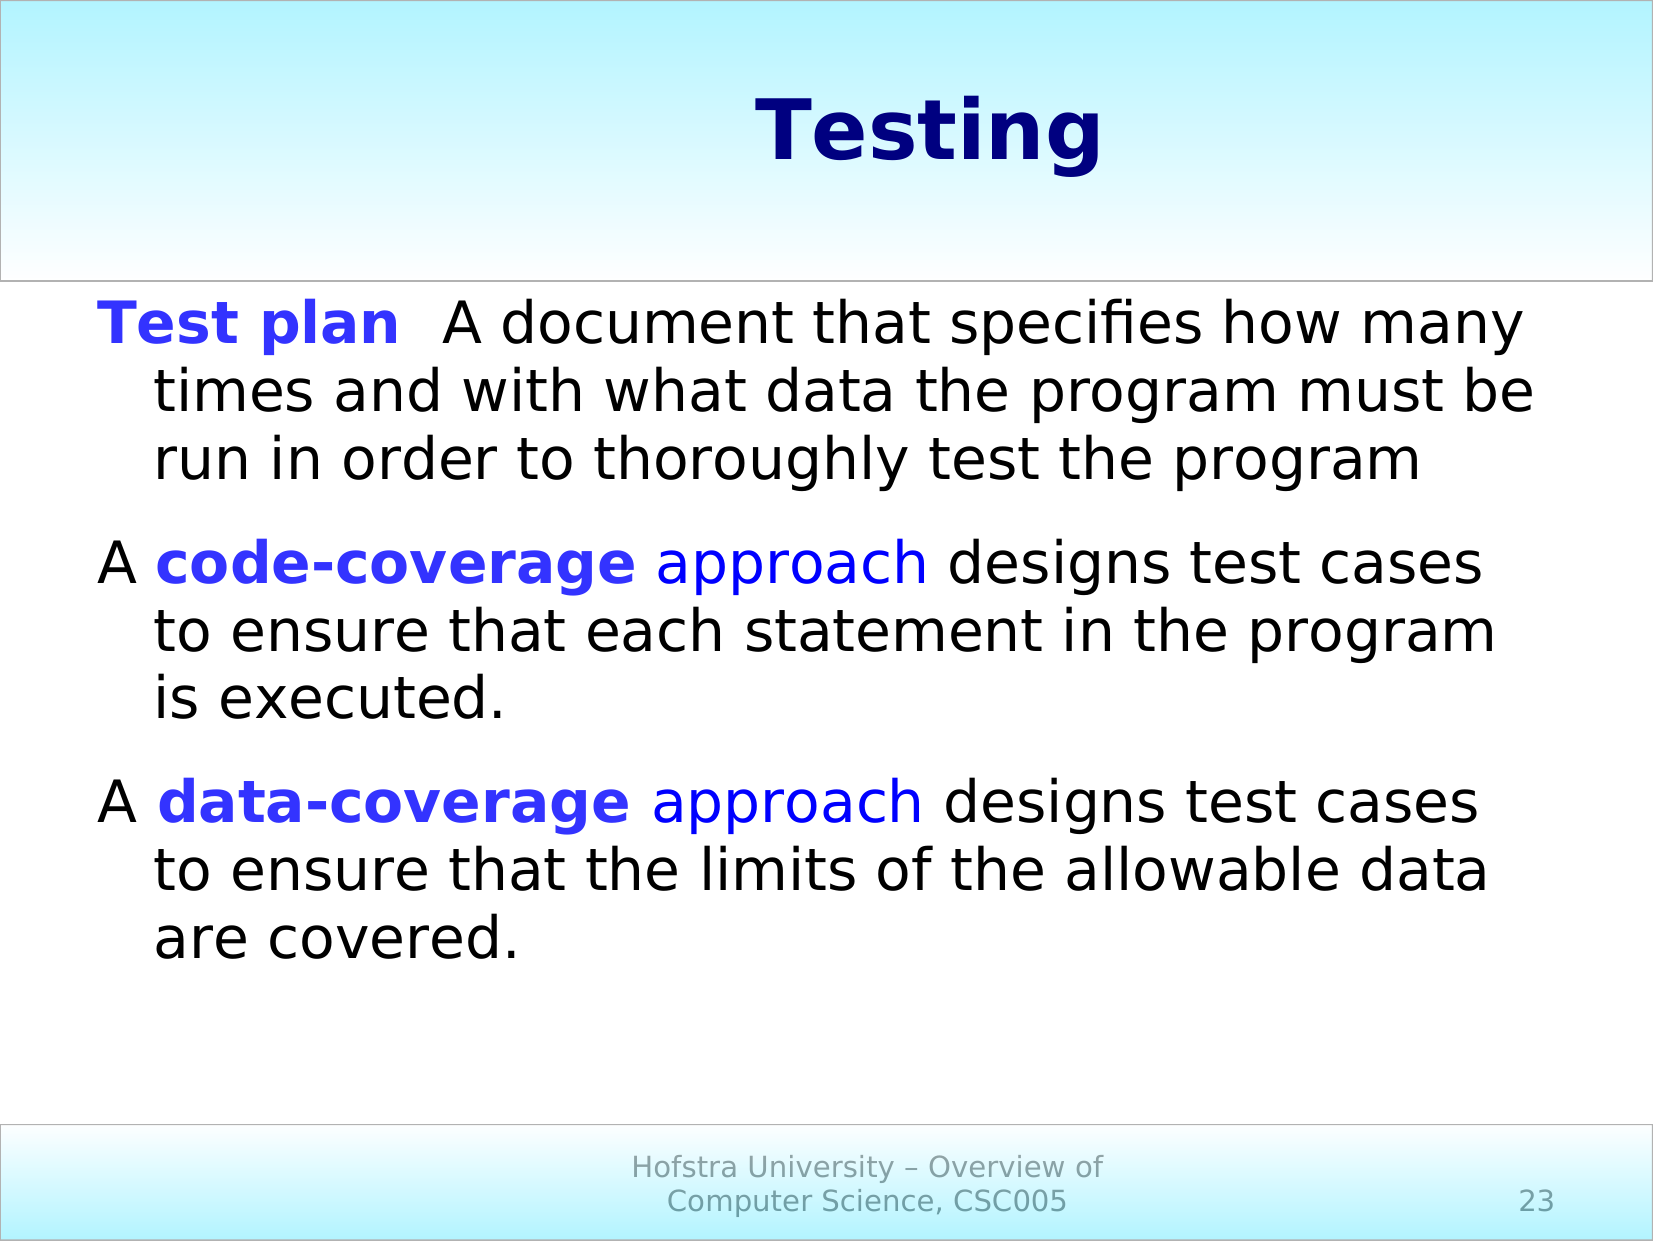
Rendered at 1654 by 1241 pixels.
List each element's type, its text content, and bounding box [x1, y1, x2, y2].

title Testing [247, 27, 1612, 235]
list Test plan A document that specifies how many times and with what data the program must be run in order to thoroughly test the program A code-coverage approach designs test cases to ensure that each statement in the program is executed. A data-coverage approach designs test cases to ensure that the limits of the allowable data are covered. [82, 282, 1571, 1102]
